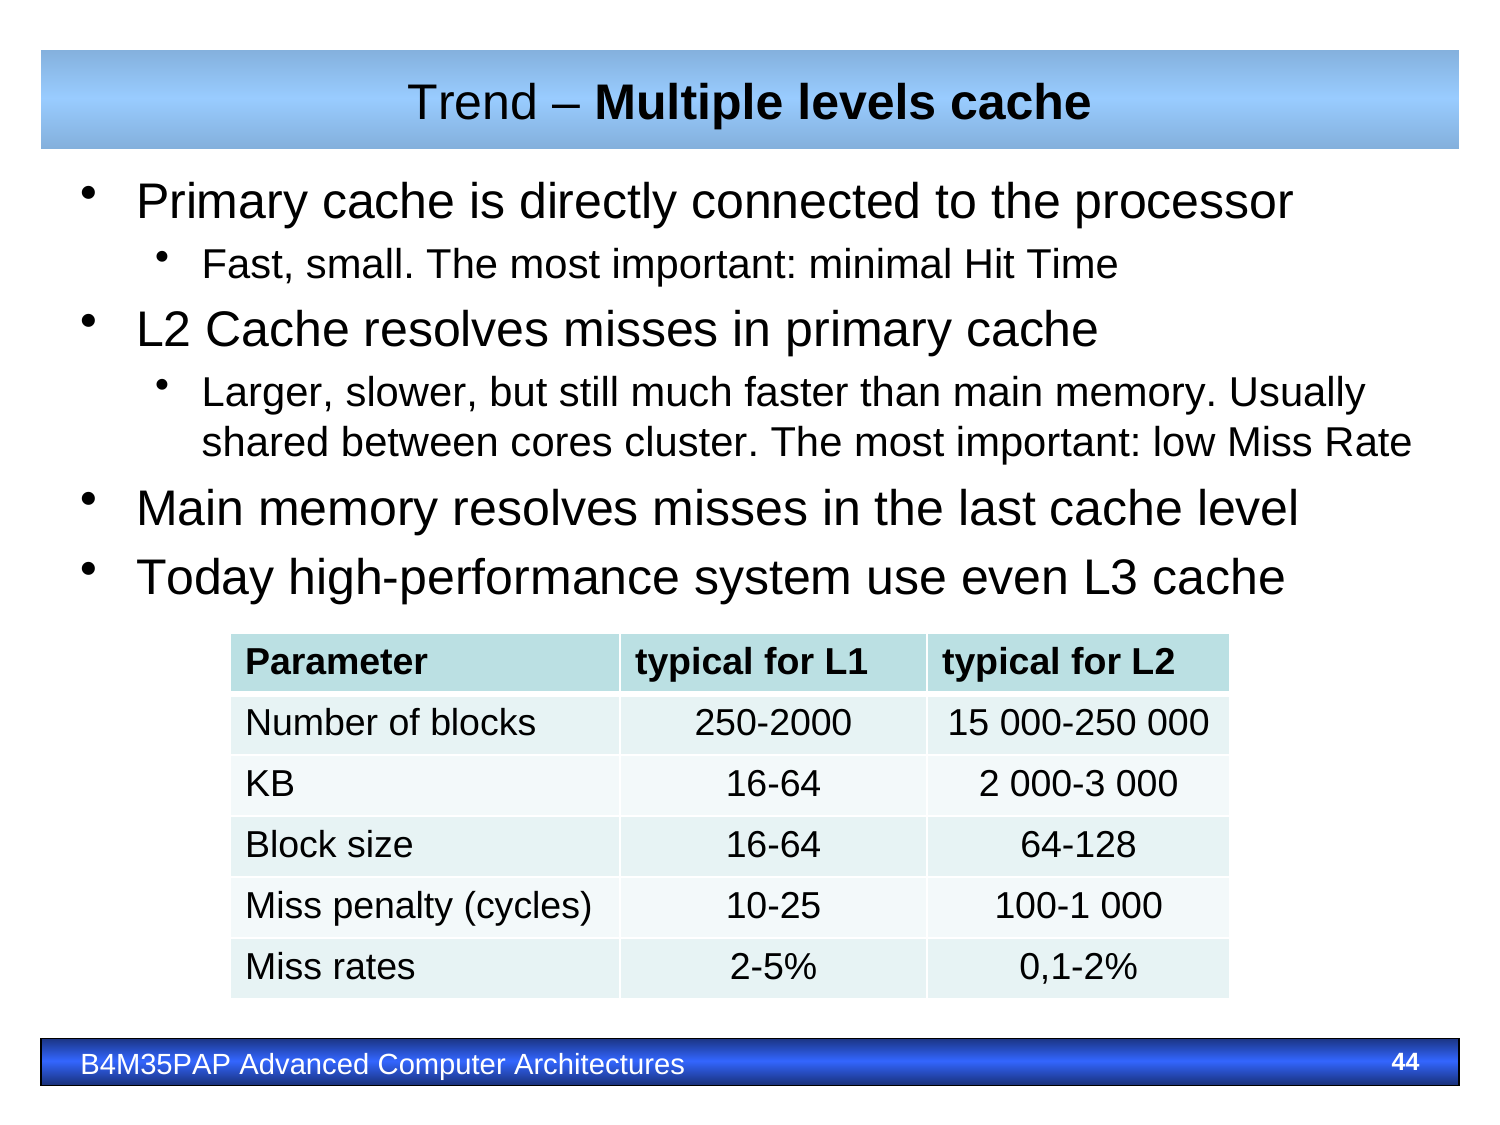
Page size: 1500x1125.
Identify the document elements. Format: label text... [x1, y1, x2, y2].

table_cell Block size [231, 817, 619, 876]
table_cell 2 000-3 000 [928, 756, 1229, 815]
table_cell 250-2000 [621, 697, 926, 754]
table_cell 64-128 [928, 817, 1229, 876]
table_cell 15 000-250 000 [928, 697, 1229, 754]
table_cell 100-1 000 [928, 878, 1229, 937]
table_cell Miss rates [231, 939, 619, 998]
table_cell 0,1-2% [928, 939, 1229, 998]
table_cell 16-64 [621, 756, 926, 815]
table_cell Miss penalty (cycles) [231, 878, 619, 937]
list Primary cache is directly connected to the processor Fast, small. The most important: minimal Hit Time L2 Cache resolves misses in primary cache Larger, slower, but still much faster than main memory. Usually shared between cores cluster. The most important: low Miss Rate Main memory resolves misses in the last cache level Today high-performance system use even L3 cache [64, 160, 1436, 622]
table_cell 16-64 [621, 817, 926, 876]
table_cell 10-25 [621, 878, 926, 937]
table_header typical for L2 [928, 634, 1229, 691]
table_cell KB [231, 756, 619, 815]
table_cell Number of blocks [231, 697, 619, 754]
title Trend – Multiple levels cache [41, 50, 1459, 149]
table_header typical for L1 [621, 634, 926, 691]
table_header Parameter [231, 634, 619, 691]
table_cell 2-5% [621, 939, 926, 998]
